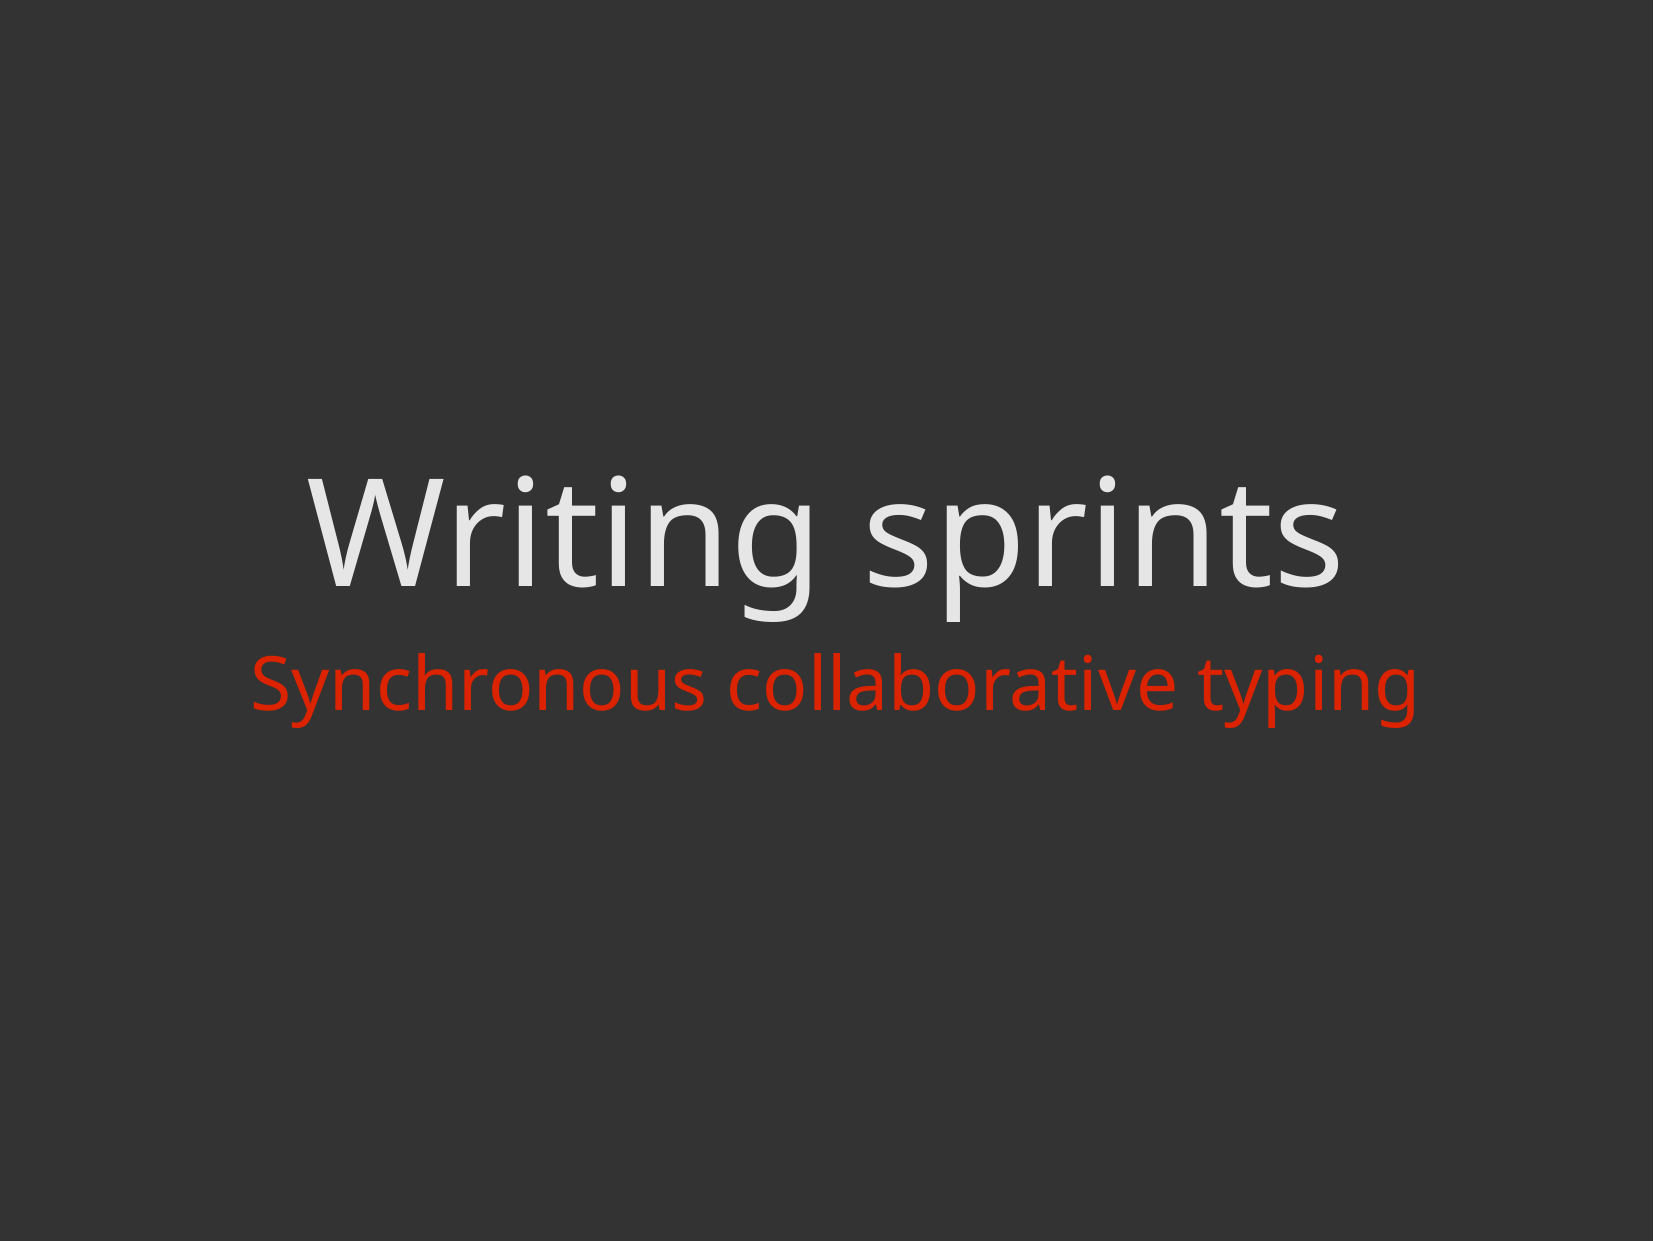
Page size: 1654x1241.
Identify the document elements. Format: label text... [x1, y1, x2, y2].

subtitle Writing sprints Synchronous collaborative typing [82, 56, 1571, 1102]
